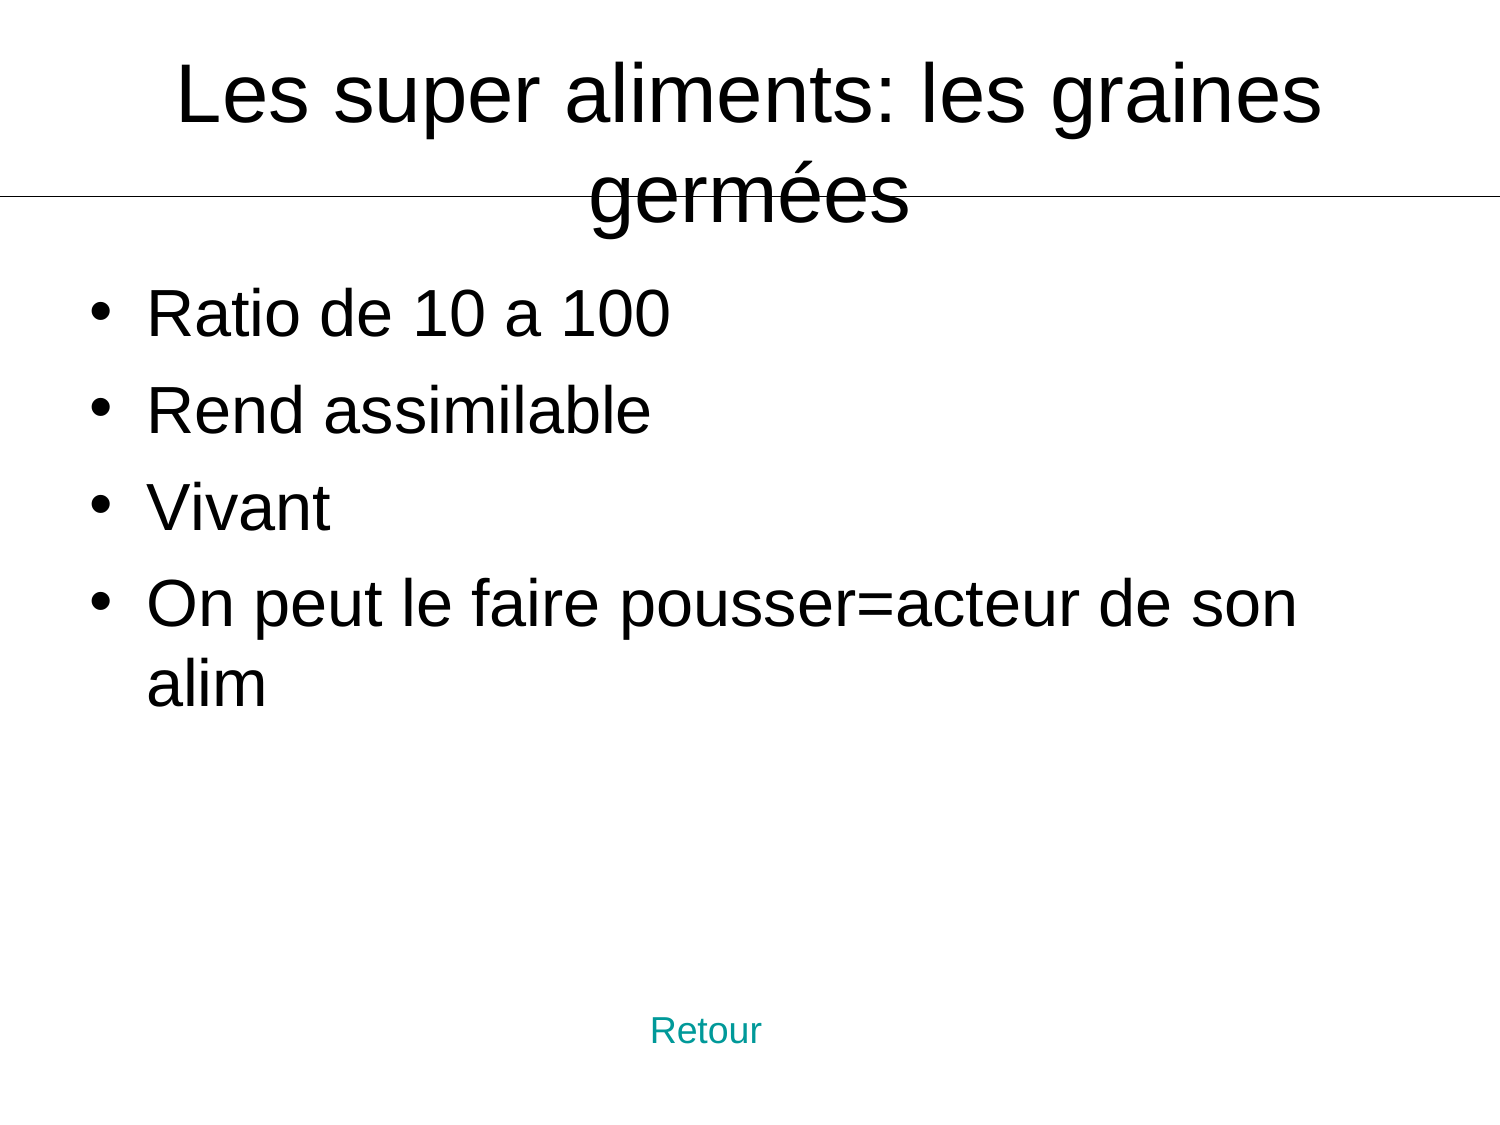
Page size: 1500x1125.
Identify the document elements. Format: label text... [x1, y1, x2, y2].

title Les super aliments: les graines germées [75, 197, 1426, 233]
list Ratio de 10 a 100 Rend assimilable Vivant On peut le faire pousser=acteur de son alim [75, 262, 1426, 1005]
text_box Retour [635, 998, 788, 1059]
title Les super aliments: les graines germées [75, 45, 1426, 196]
